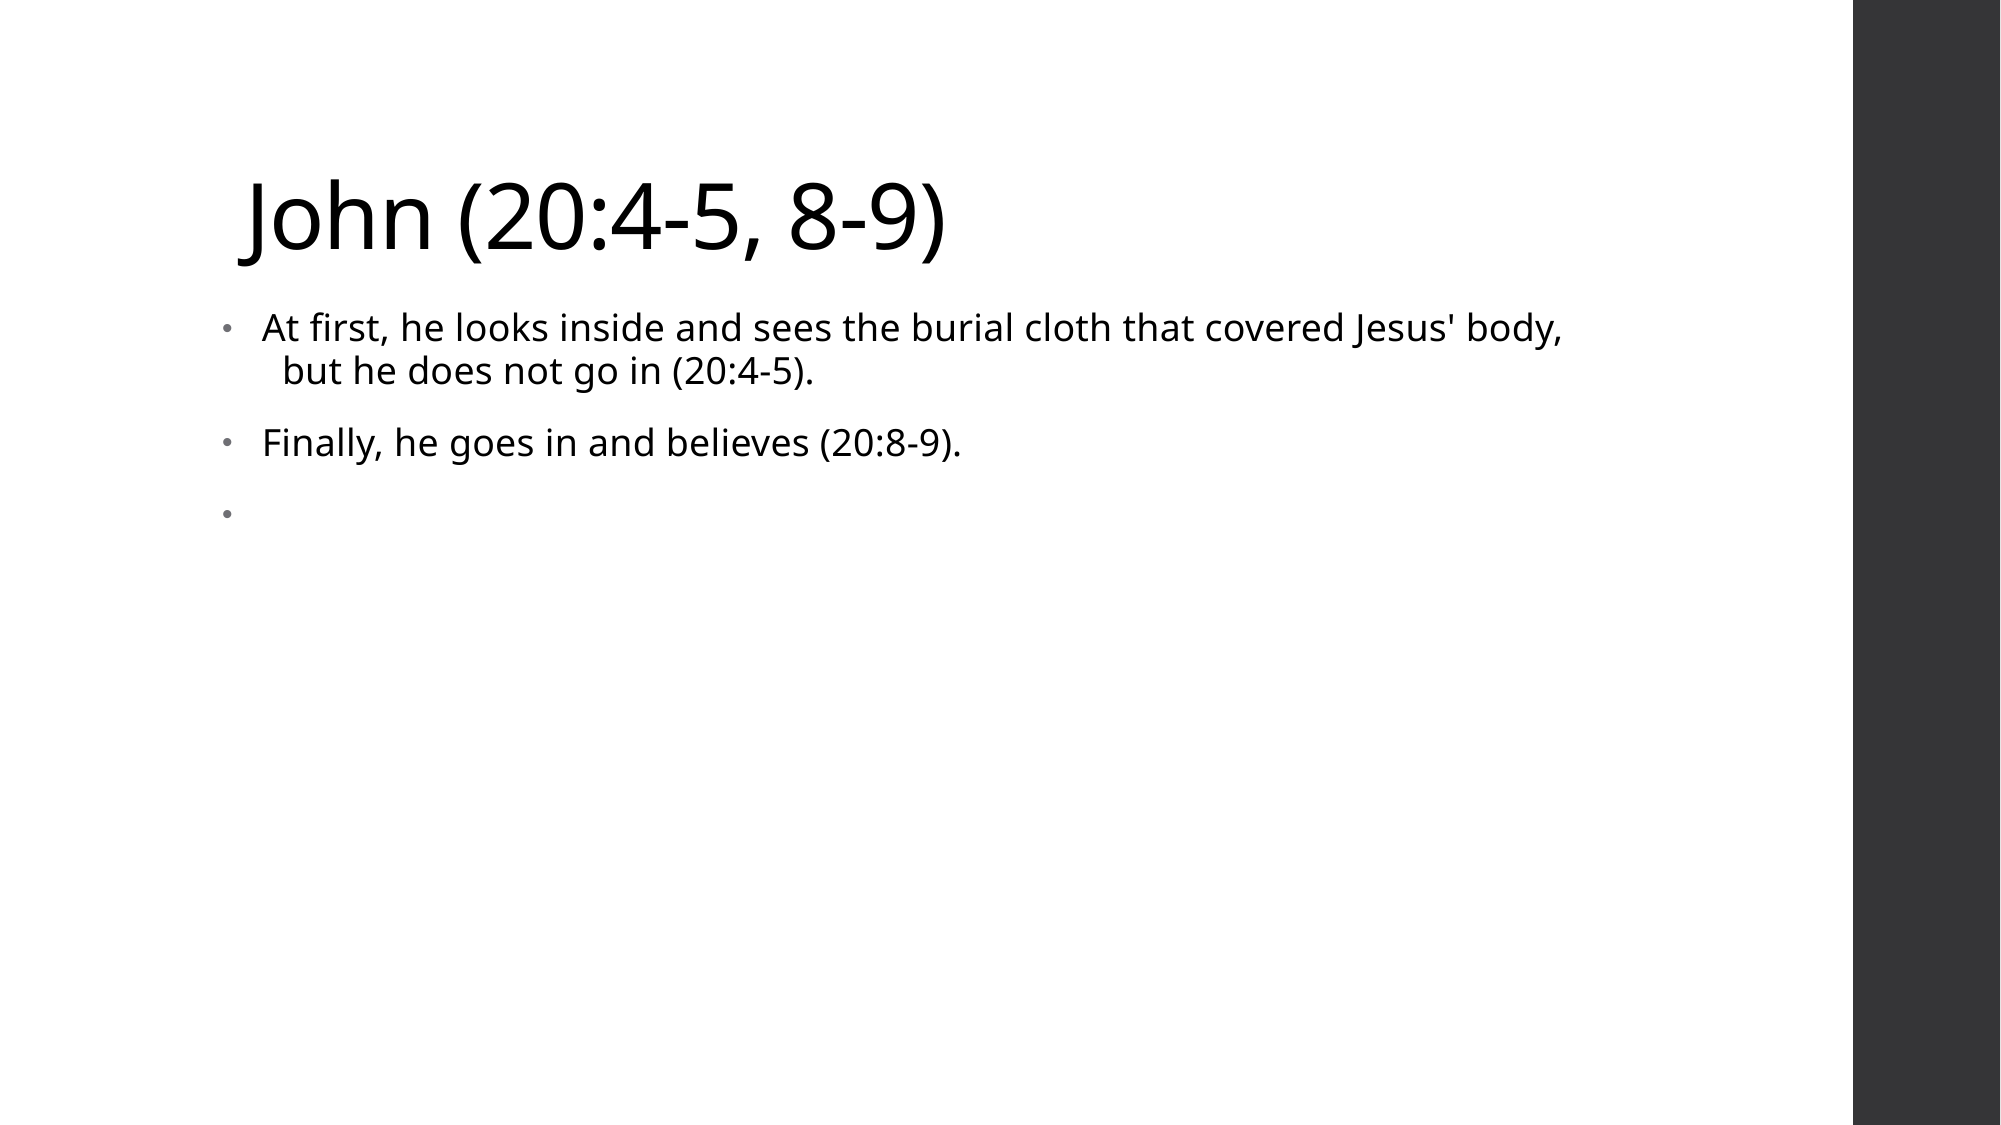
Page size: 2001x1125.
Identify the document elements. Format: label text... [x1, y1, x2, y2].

list At first, he looks inside and sees the burial cloth that covered Jesus' body, but he does not go in (20:4-5). Finally, he goes in and believes (20:8-9). [206, 299, 1617, 1014]
title John (20:4-5, 8-9) [206, 60, 1797, 278]
